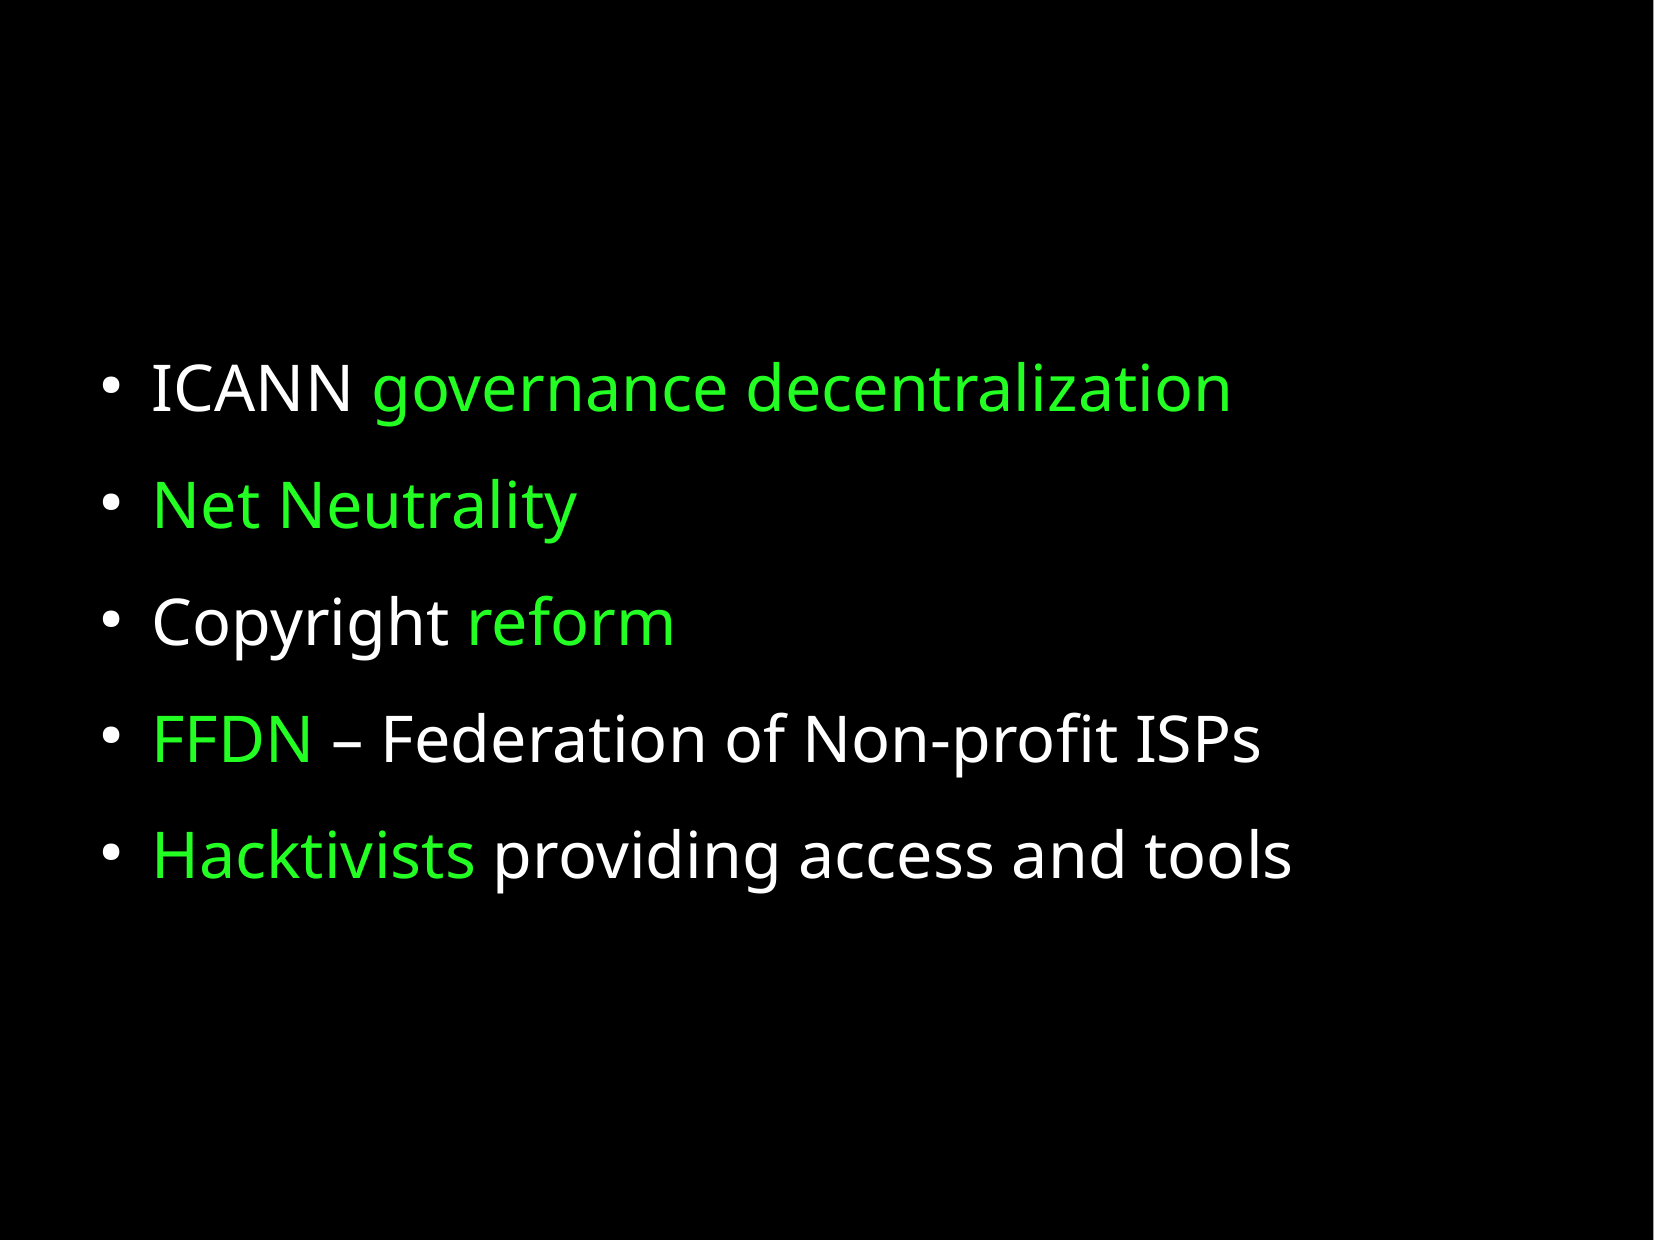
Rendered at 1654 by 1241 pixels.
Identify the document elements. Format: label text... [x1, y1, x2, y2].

list ICANN governance decentralization Net Neutrality Copyright reform FFDN – Federation of Non-profit ISPs Hacktivists providing access and tools [82, 341, 1538, 899]
